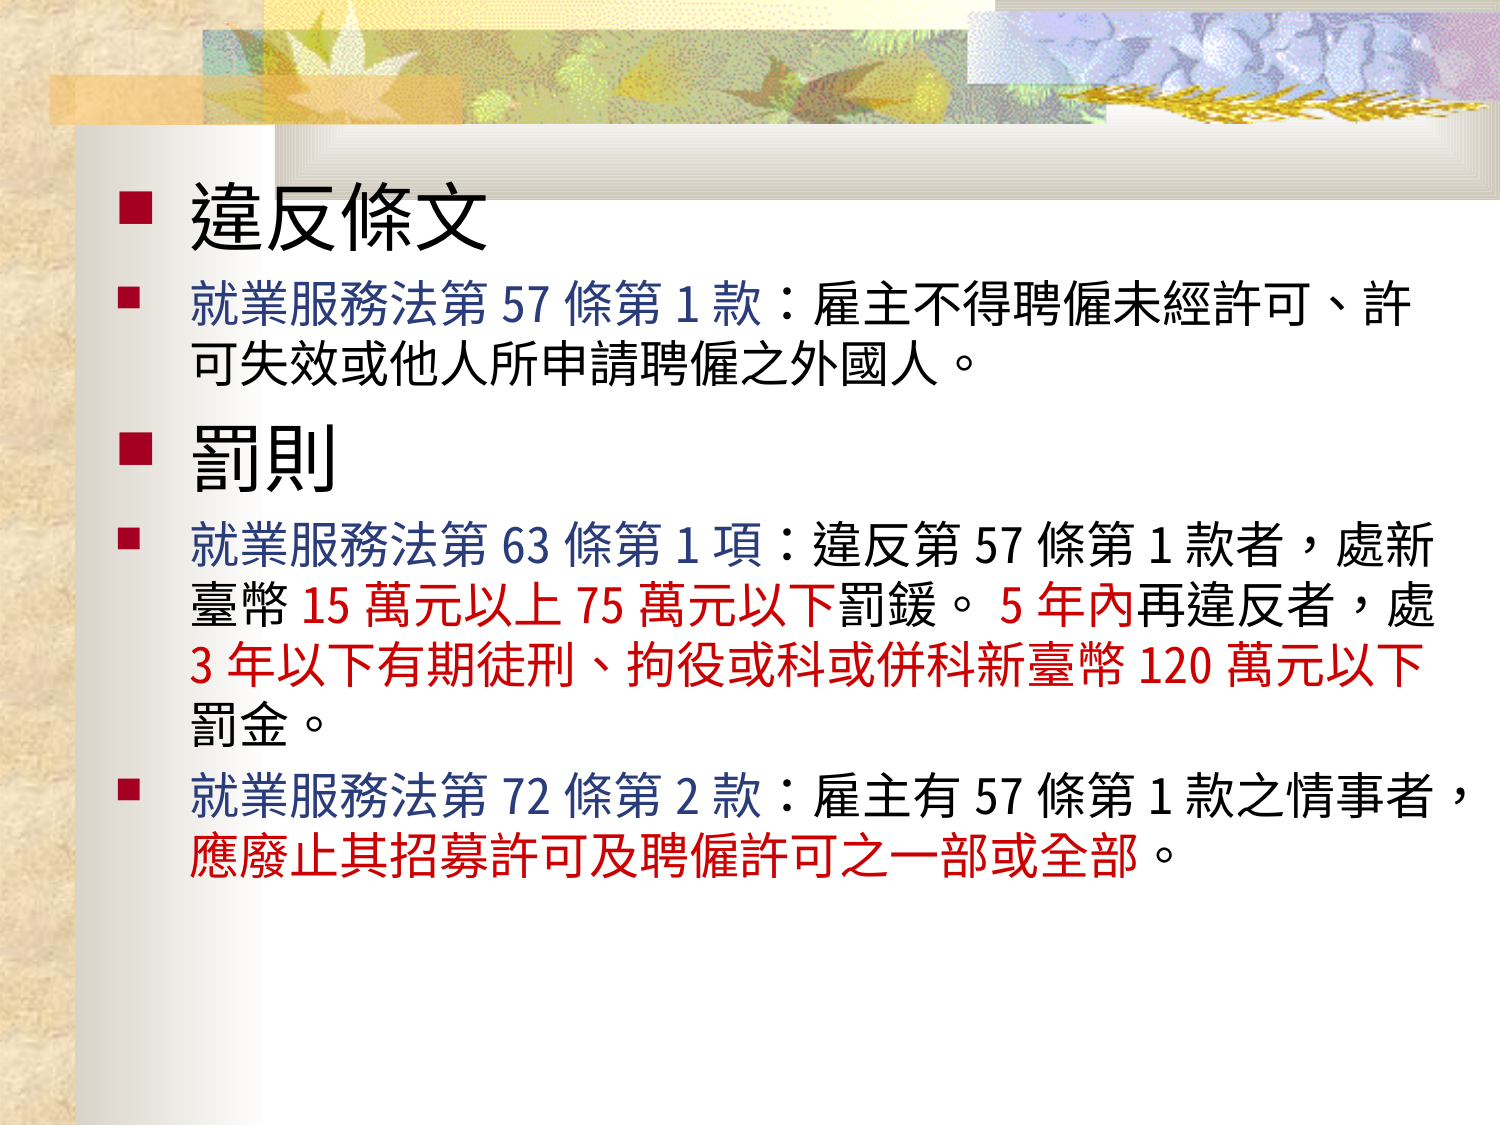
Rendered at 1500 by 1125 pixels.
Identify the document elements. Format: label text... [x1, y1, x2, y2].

picture [0, 0, 1500, 1125]
list 違反條文 就業服務法第57條第1款：雇主不得聘僱未經許可、許可失效或他人所申請聘僱之外國人。 罰則 就業服務法第63條第1項：違反第57條第1款者，處新臺幣15萬元以上75萬元以下罰鍰。5年內再違反者，處3年以下有期徒刑、拘役或科或併科新臺幣120萬元以下罰金。 就業服務法第72條第2款：雇主有57條第1款之情事者，應廢止其招募許可及聘僱許可之一部或全部。 [99, 162, 1463, 1075]
